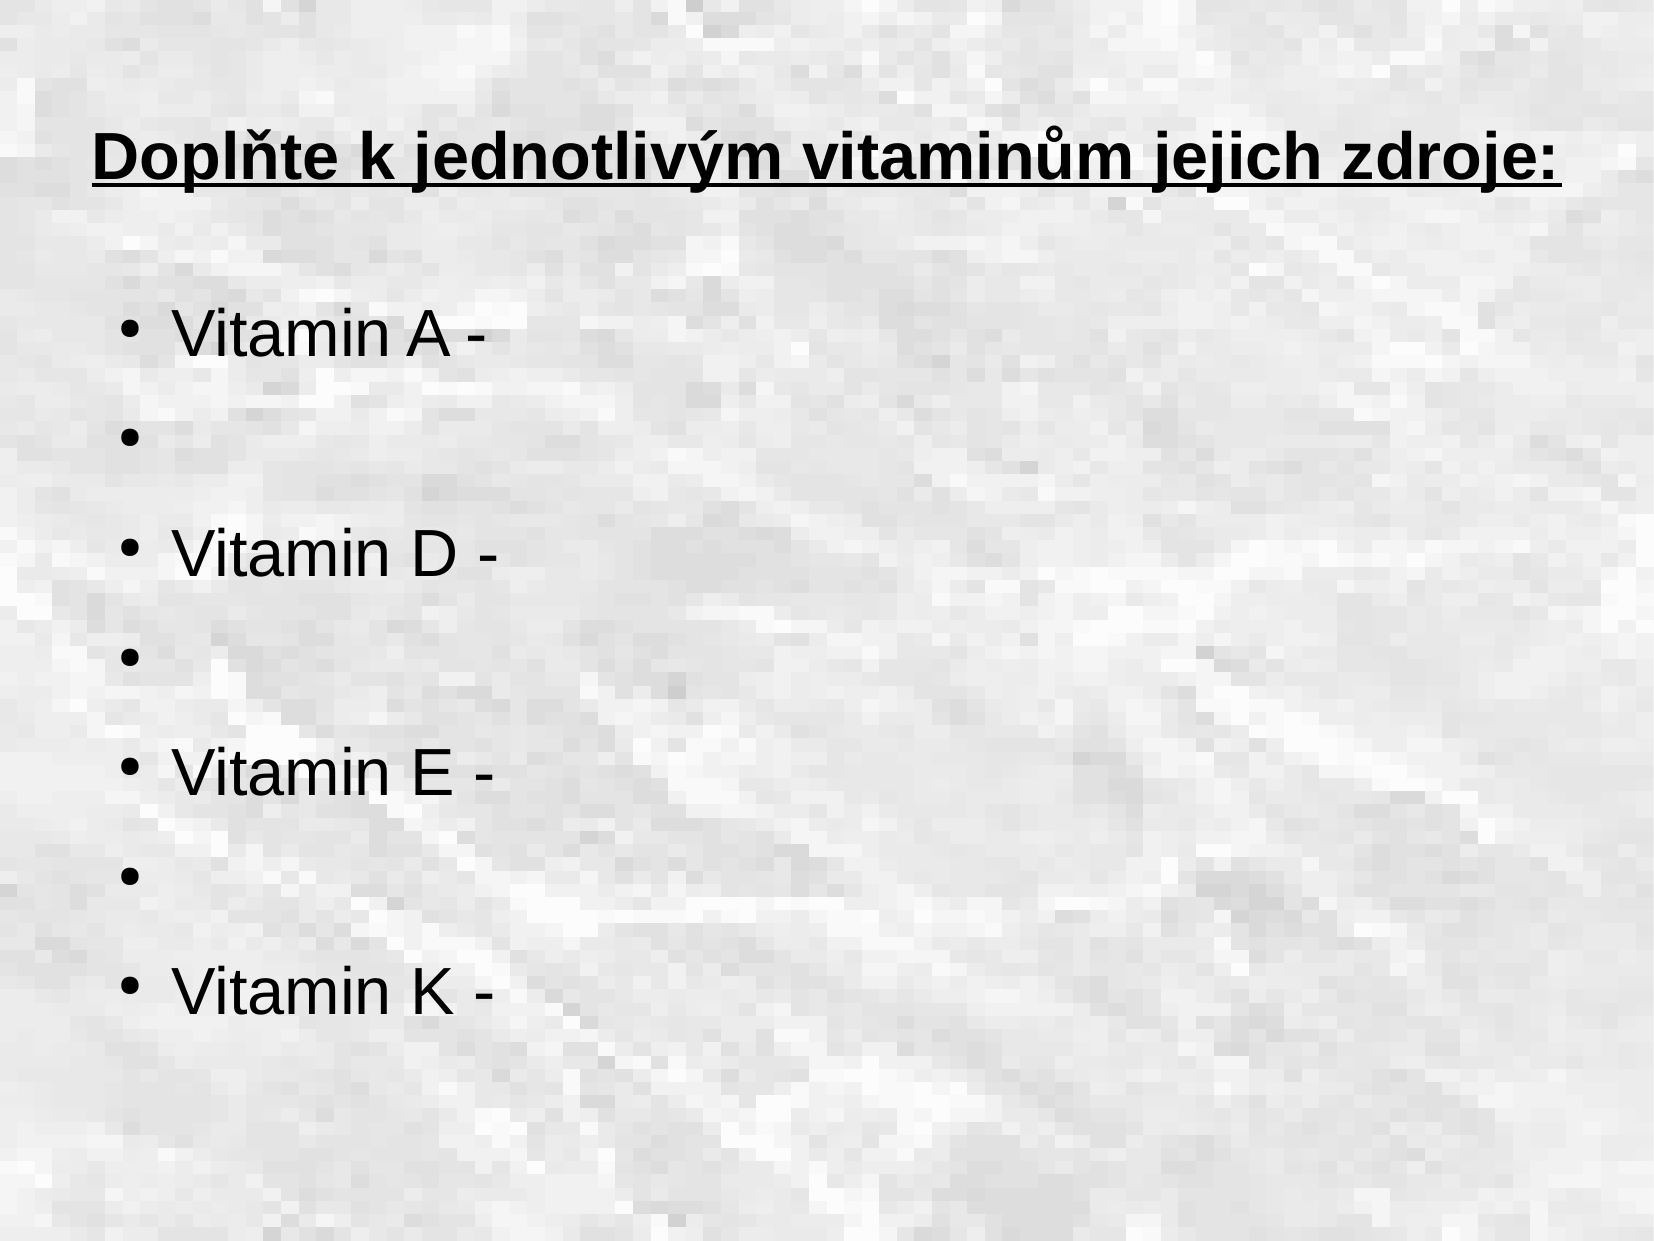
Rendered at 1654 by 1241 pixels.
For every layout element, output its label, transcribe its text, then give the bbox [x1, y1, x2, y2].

list Vitamin A - Vitamin D - Vitamin E - Vitamin K - [82, 290, 1571, 1109]
title Doplňte k jednotlivým vitaminům jejich zdroje: [82, 49, 1571, 257]
